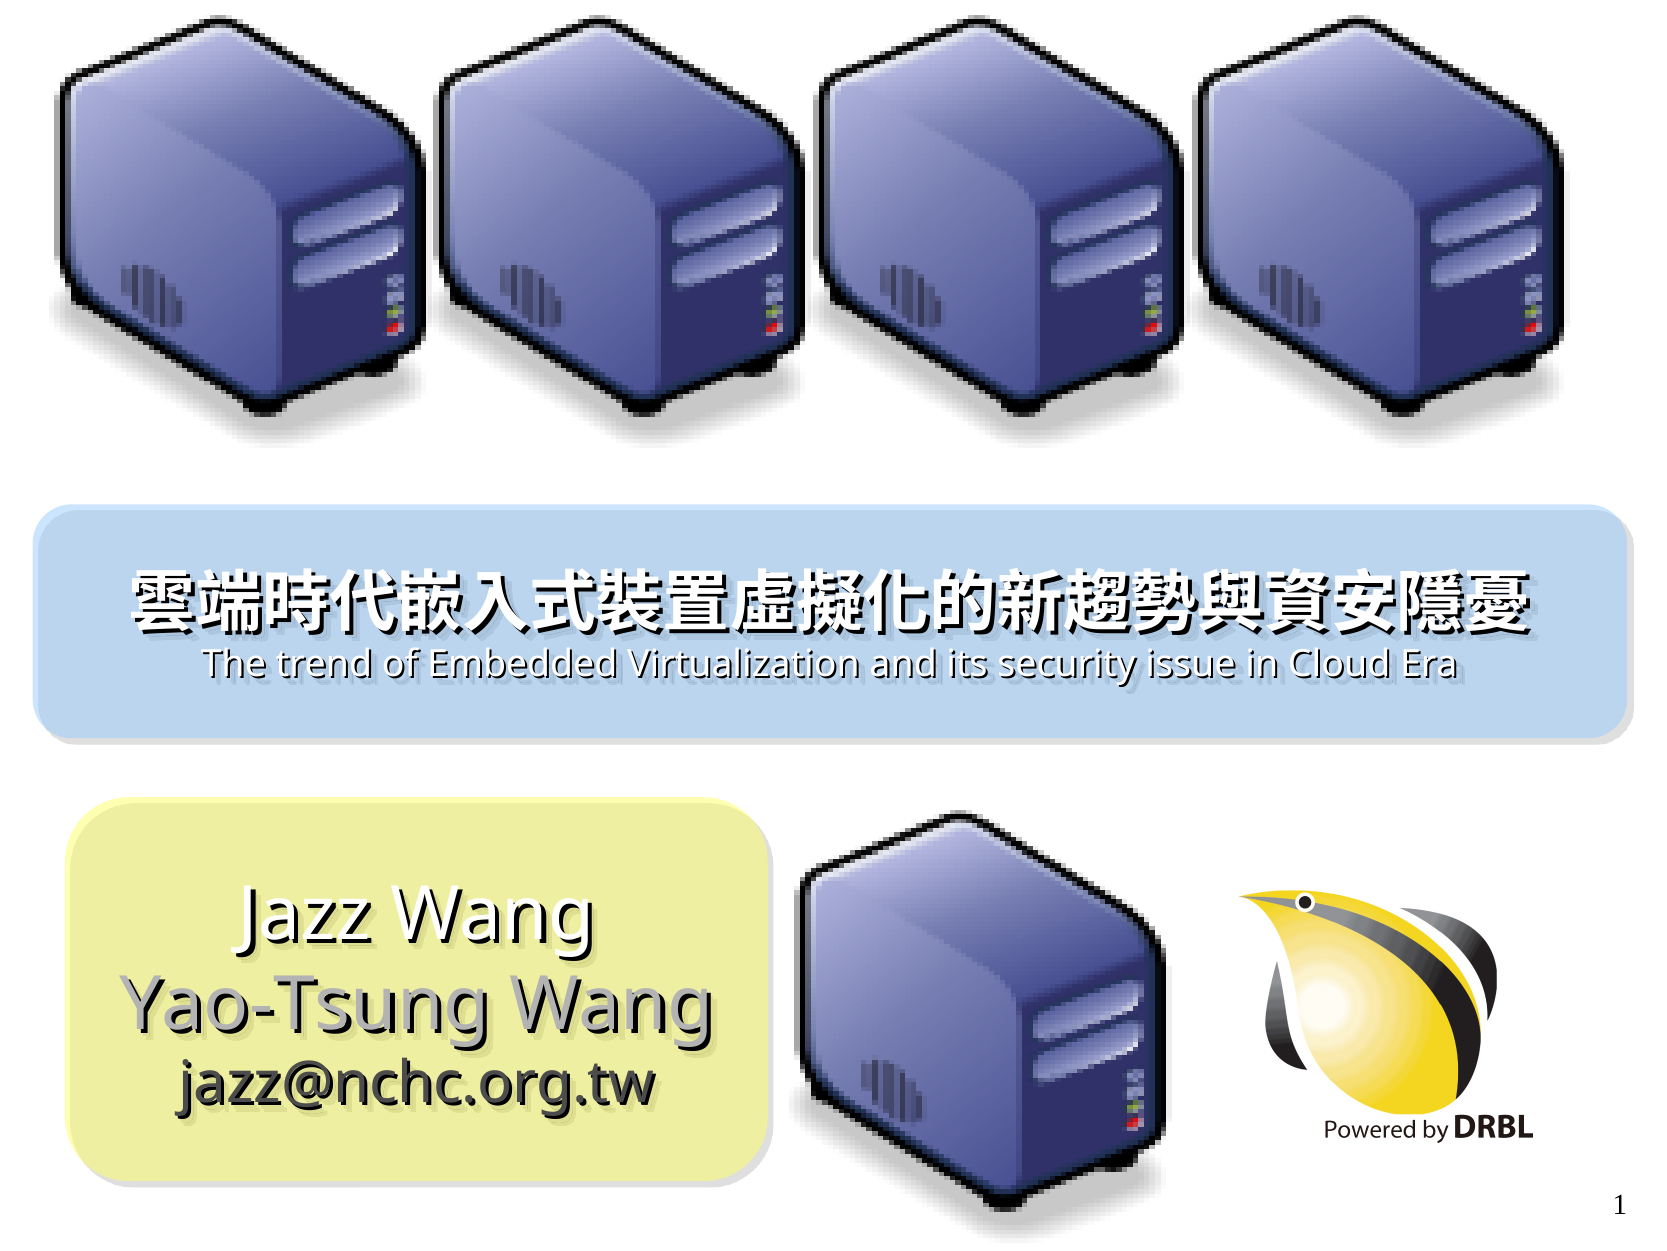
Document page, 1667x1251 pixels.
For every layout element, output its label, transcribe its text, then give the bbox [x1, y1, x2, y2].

text_box Jazz Wang Yao-Tsung Wang jazz@nchc.org.tw [64, 797, 768, 1182]
picture [1224, 874, 1548, 1152]
picture [27, 2, 1609, 502]
picture [767, 797, 1211, 1251]
text_box 雲端時代嵌入式裝置虛擬化的新趨勢與資安隱憂 The trend of Embedded Virtualization and its security issue in Cloud Era [32, 504, 1628, 739]
